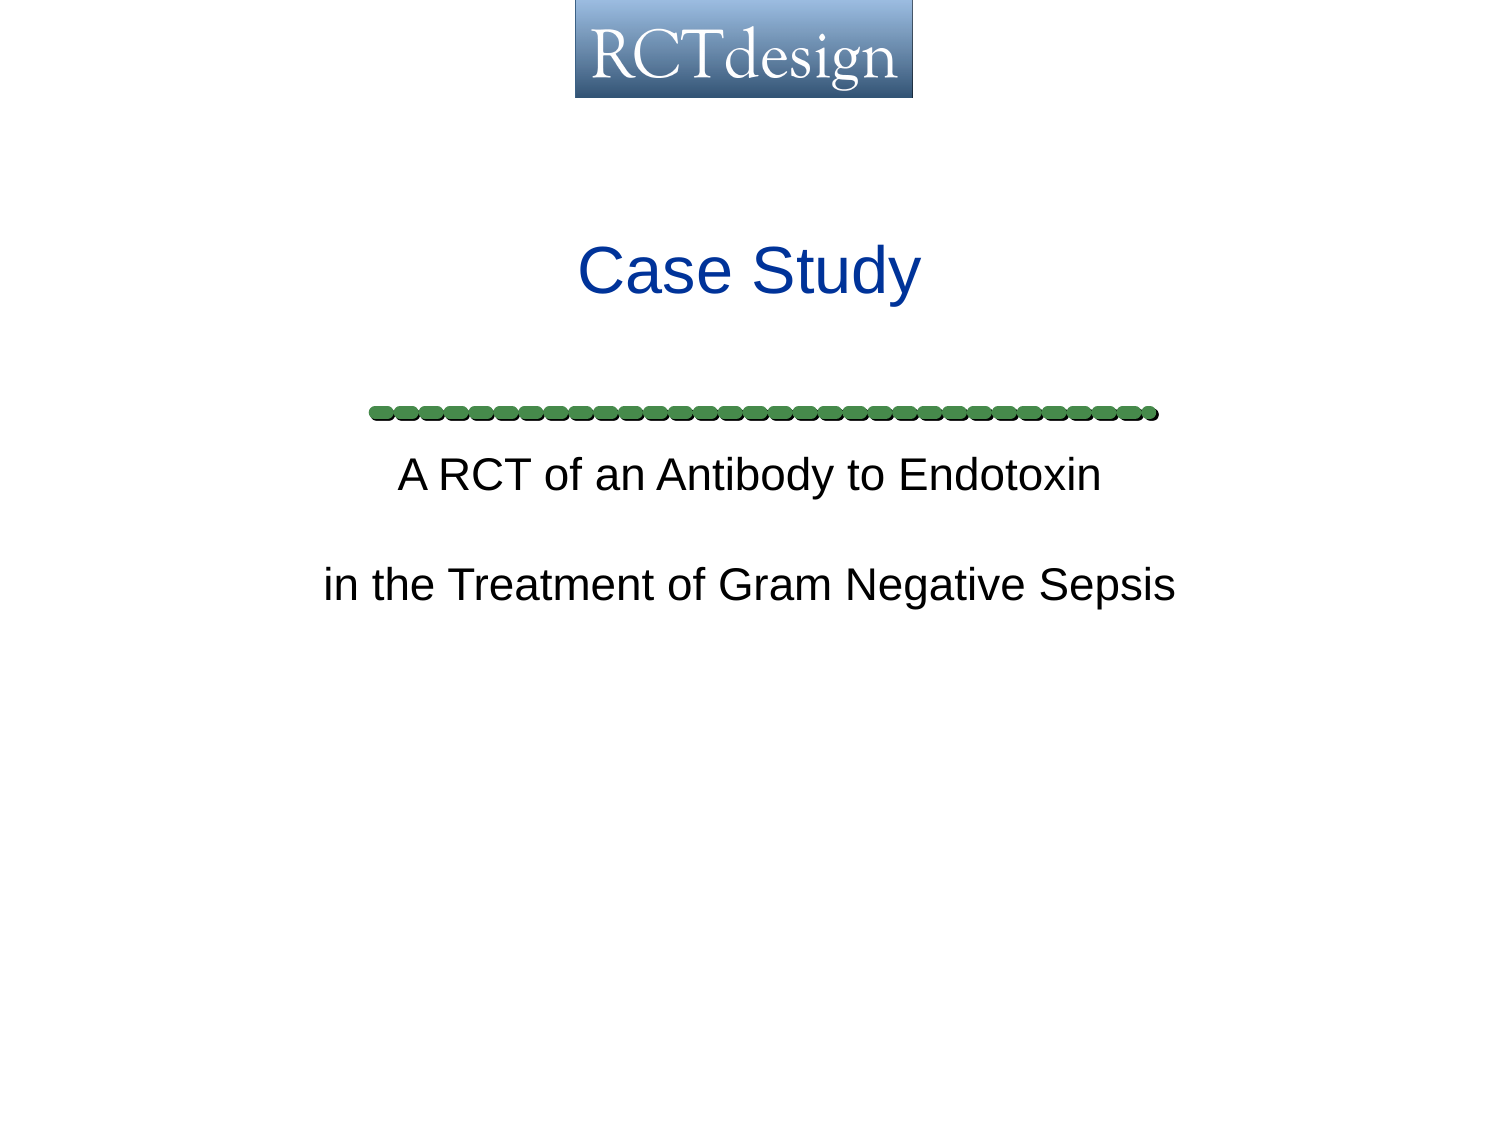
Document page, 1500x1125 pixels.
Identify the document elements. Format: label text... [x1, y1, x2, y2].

picture [575, 0, 913, 98]
subtitle A RCT of an Antibody to Endotoxin in the Treatment of Gram Negative Sepsis [225, 437, 1276, 725]
title Case Study [112, 146, 1388, 388]
